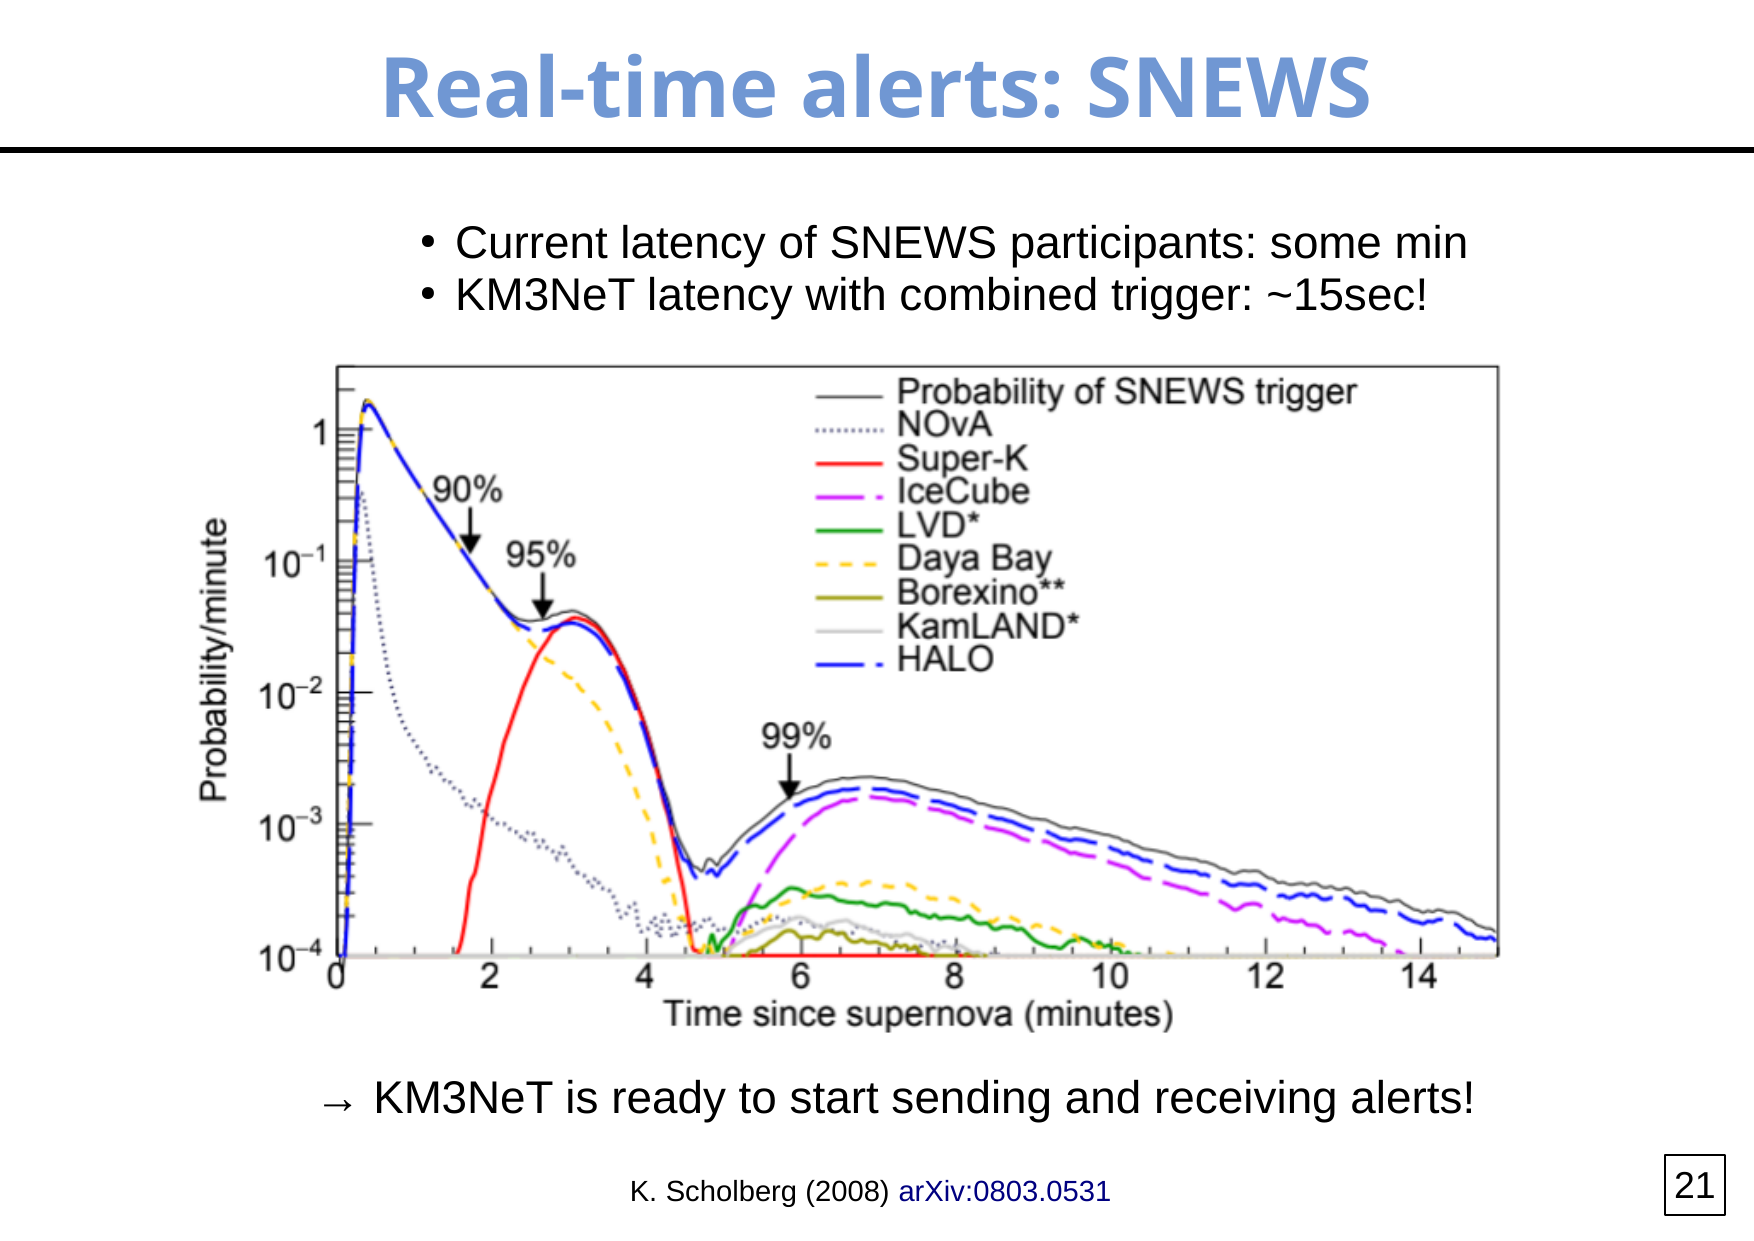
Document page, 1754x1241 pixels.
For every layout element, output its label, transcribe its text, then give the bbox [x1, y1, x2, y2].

picture [184, 339, 1531, 1051]
text_box K. Scholberg (2008) arXiv:0803.0531 [615, 1110, 1186, 1241]
text_box Current latency of SNEWS participants: some min KM3NeT latency with combined trigger: ~15sec! [405, 210, 1636, 430]
text_box Real-time alerts: SNEWS [87, 0, 1666, 188]
text_box 21 [1665, 1155, 1726, 1216]
text_box → KM3NeT is ready to start sending and receiving alerts! [300, 1065, 1501, 1132]
